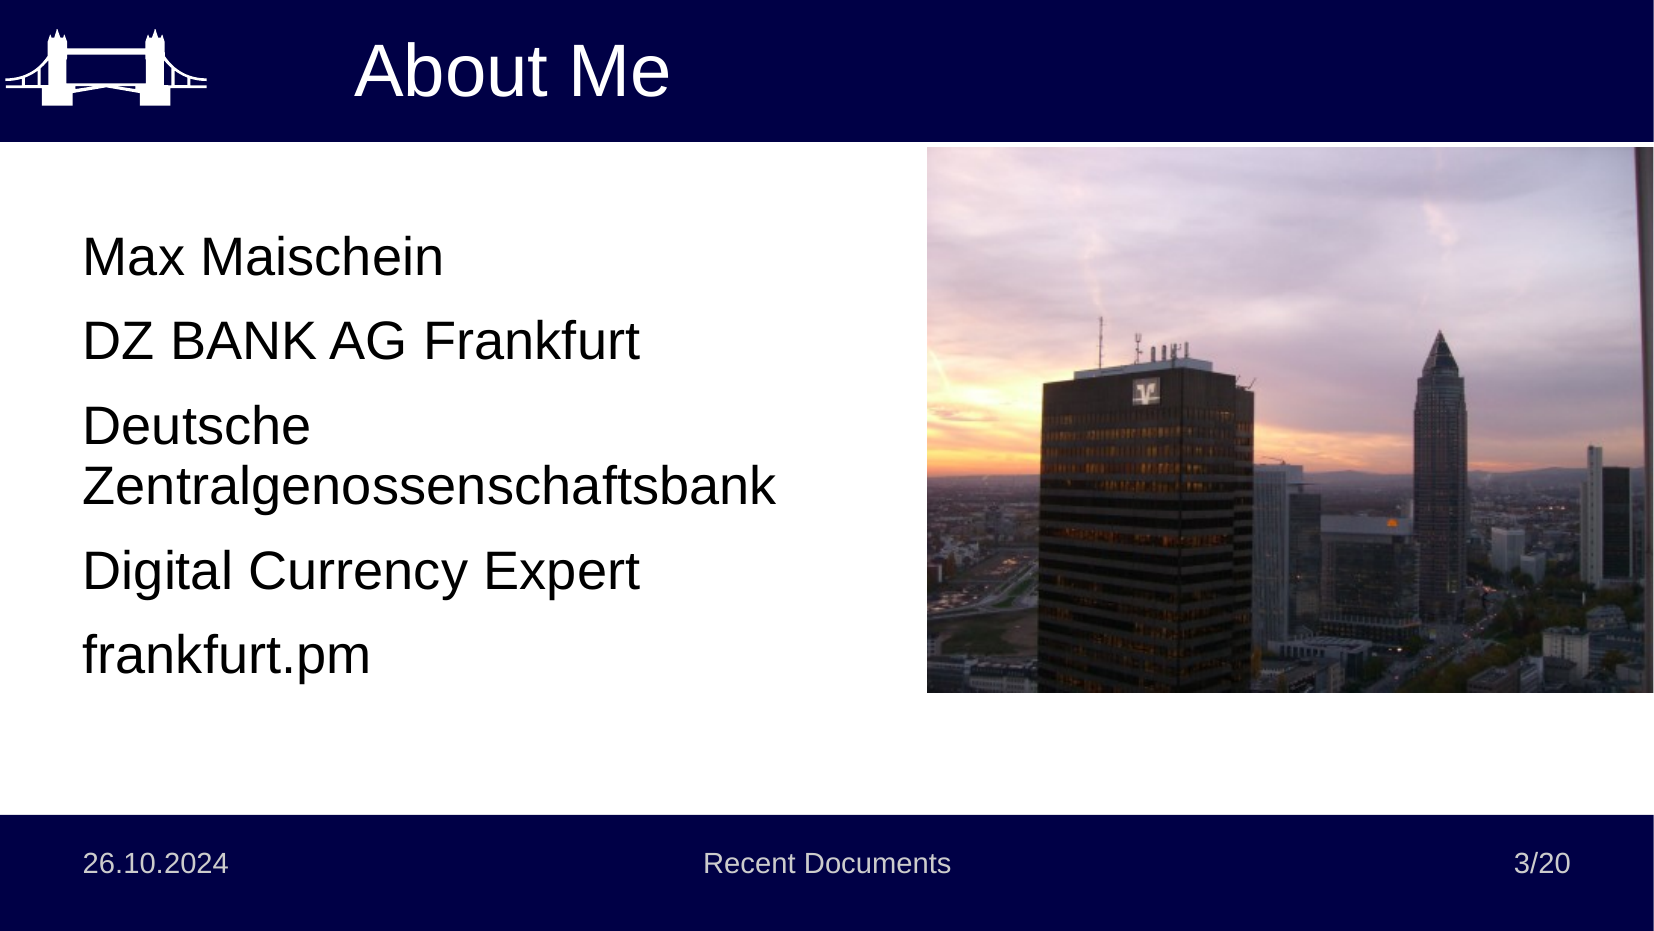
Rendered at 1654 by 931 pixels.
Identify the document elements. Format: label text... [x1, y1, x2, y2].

picture [927, 147, 1654, 693]
list Max Maischein DZ BANK AG Frankfurt Deutsche Zentralgenossenschaftsbank Digital Currency Expert frankfurt.pm [82, 141, 910, 815]
title About Me [354, 5, 1654, 136]
